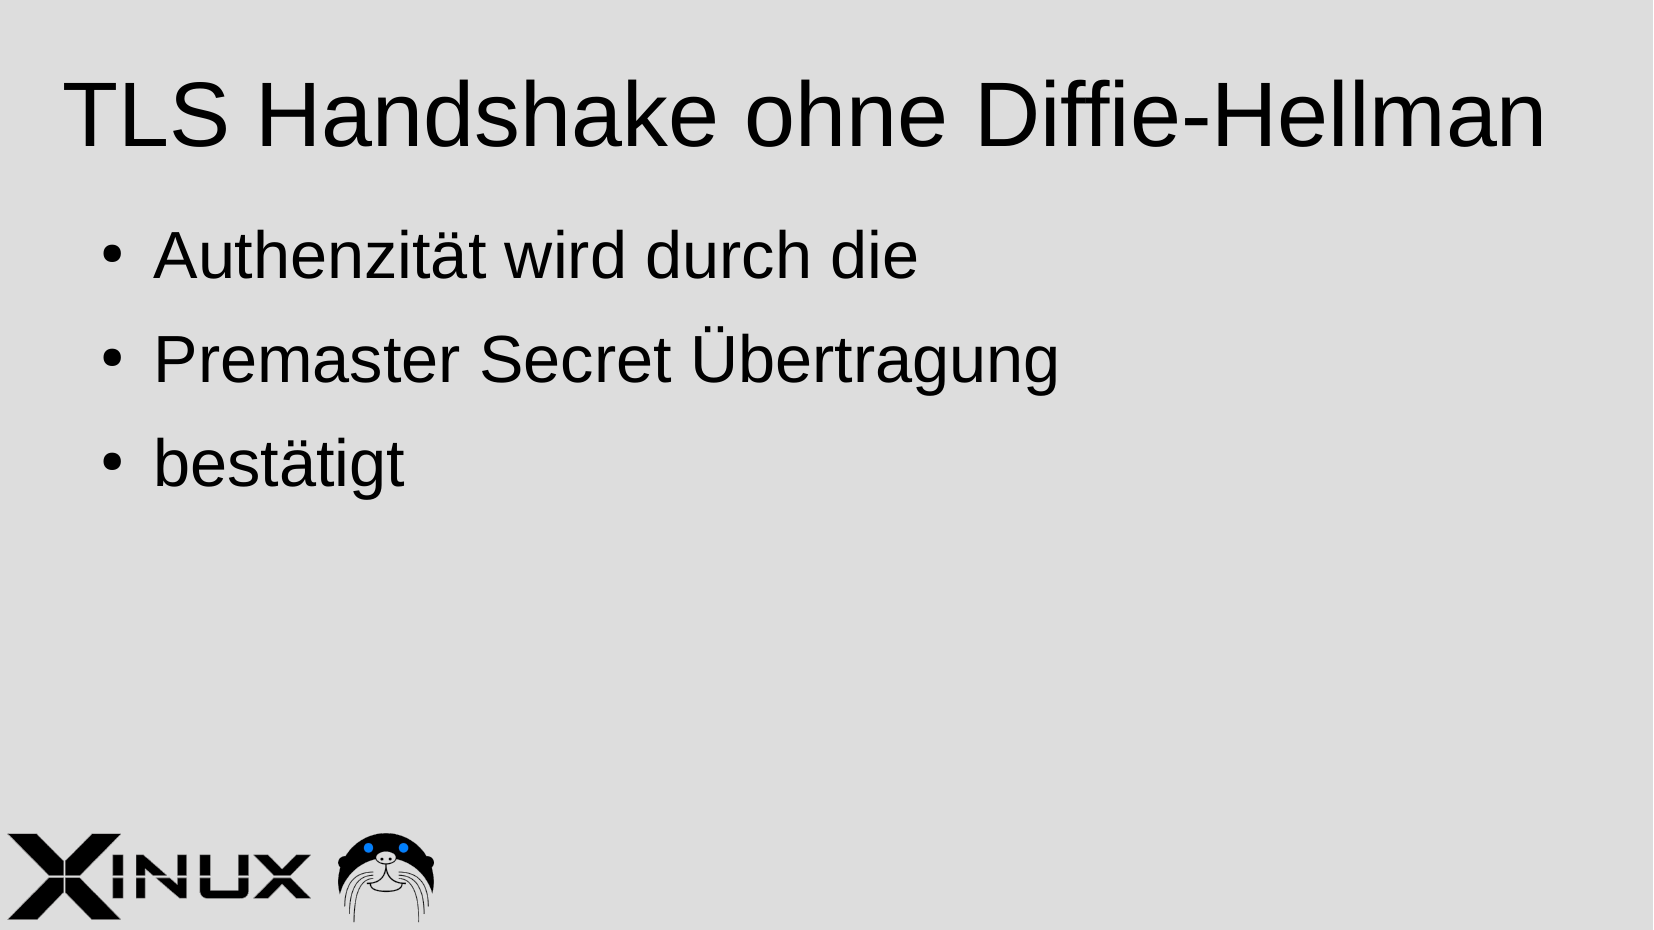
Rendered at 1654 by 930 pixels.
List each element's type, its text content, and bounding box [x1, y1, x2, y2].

picture [0, 824, 440, 929]
list Authenzität wird durch die Premaster Secret Übertragung bestätigt [82, 217, 1571, 757]
title TLS Handshake ohne Diffie-Hellman [37, 12, 1576, 218]
